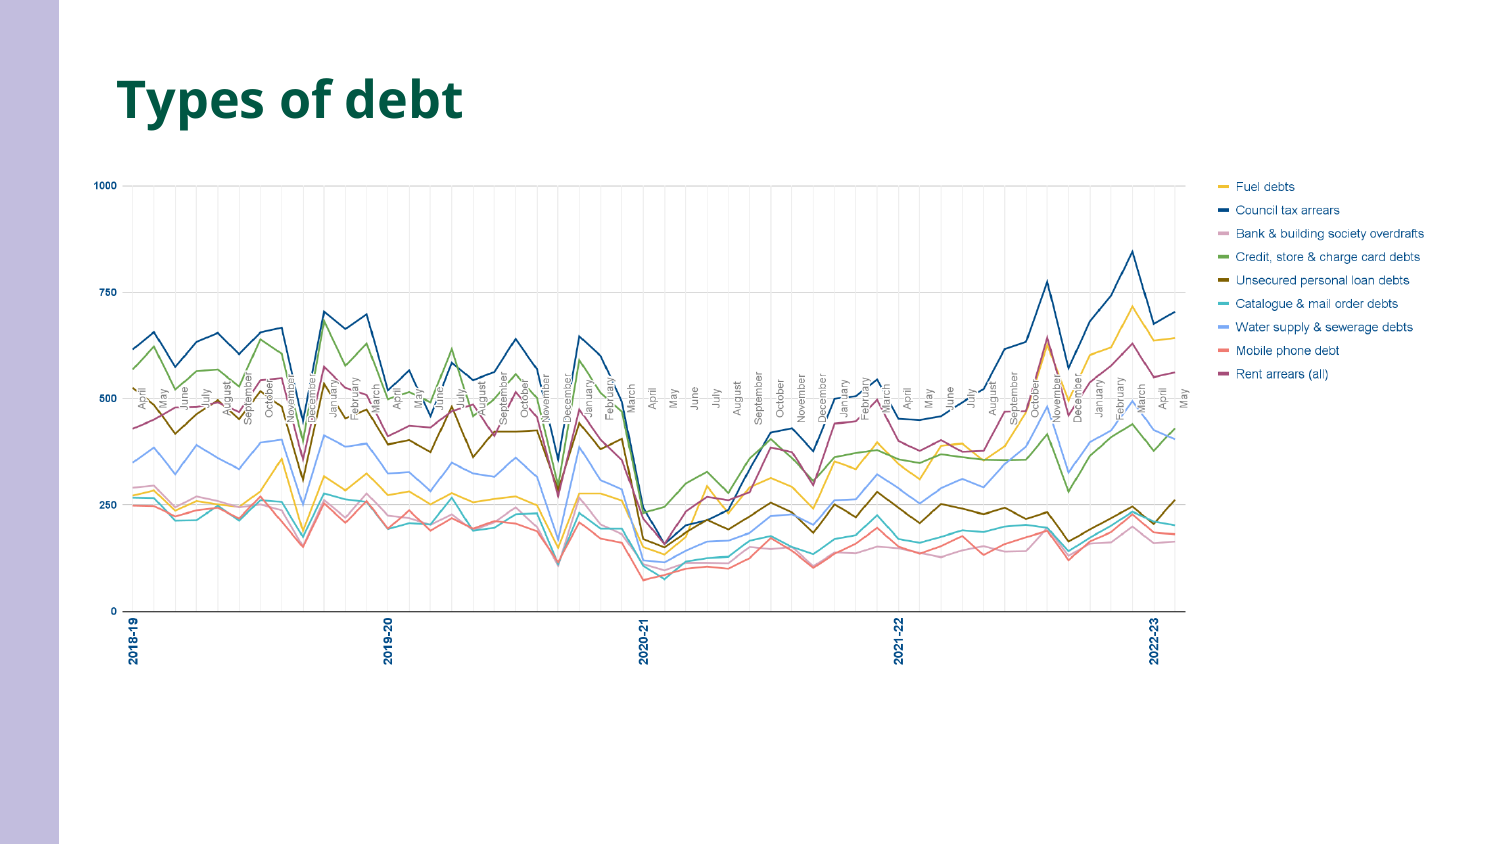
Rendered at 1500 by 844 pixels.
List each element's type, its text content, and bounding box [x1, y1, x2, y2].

picture [66, 152, 1451, 692]
title Types of debt [101, 51, 1399, 152]
